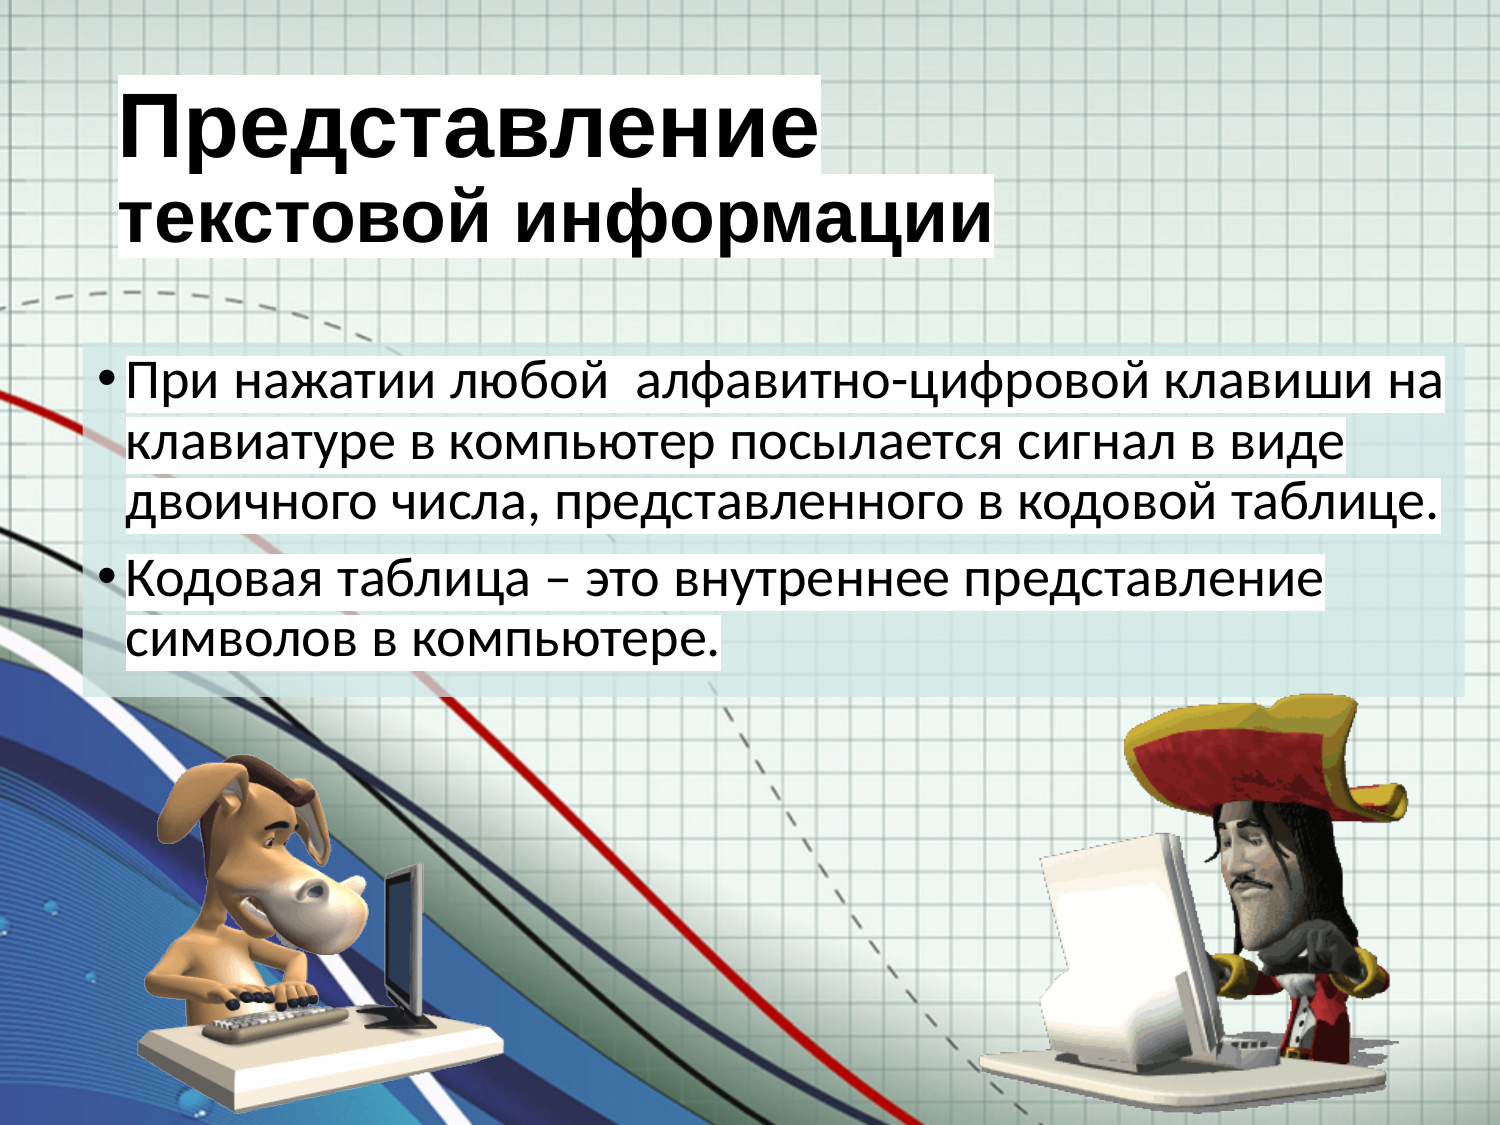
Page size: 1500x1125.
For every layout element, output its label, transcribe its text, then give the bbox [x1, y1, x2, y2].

picture [0, 0, 1500, 1125]
list При нажатии любой алфавитно-цифровой клавиши на клавиатуре в компьютер посылается сигнал в виде двоичного числа, представленного в кодовой таблице. Кодовая таблица – это внутреннее представление символов в компьютере. [82, 342, 1465, 697]
title Представление текстовой информации [103, 59, 1397, 278]
